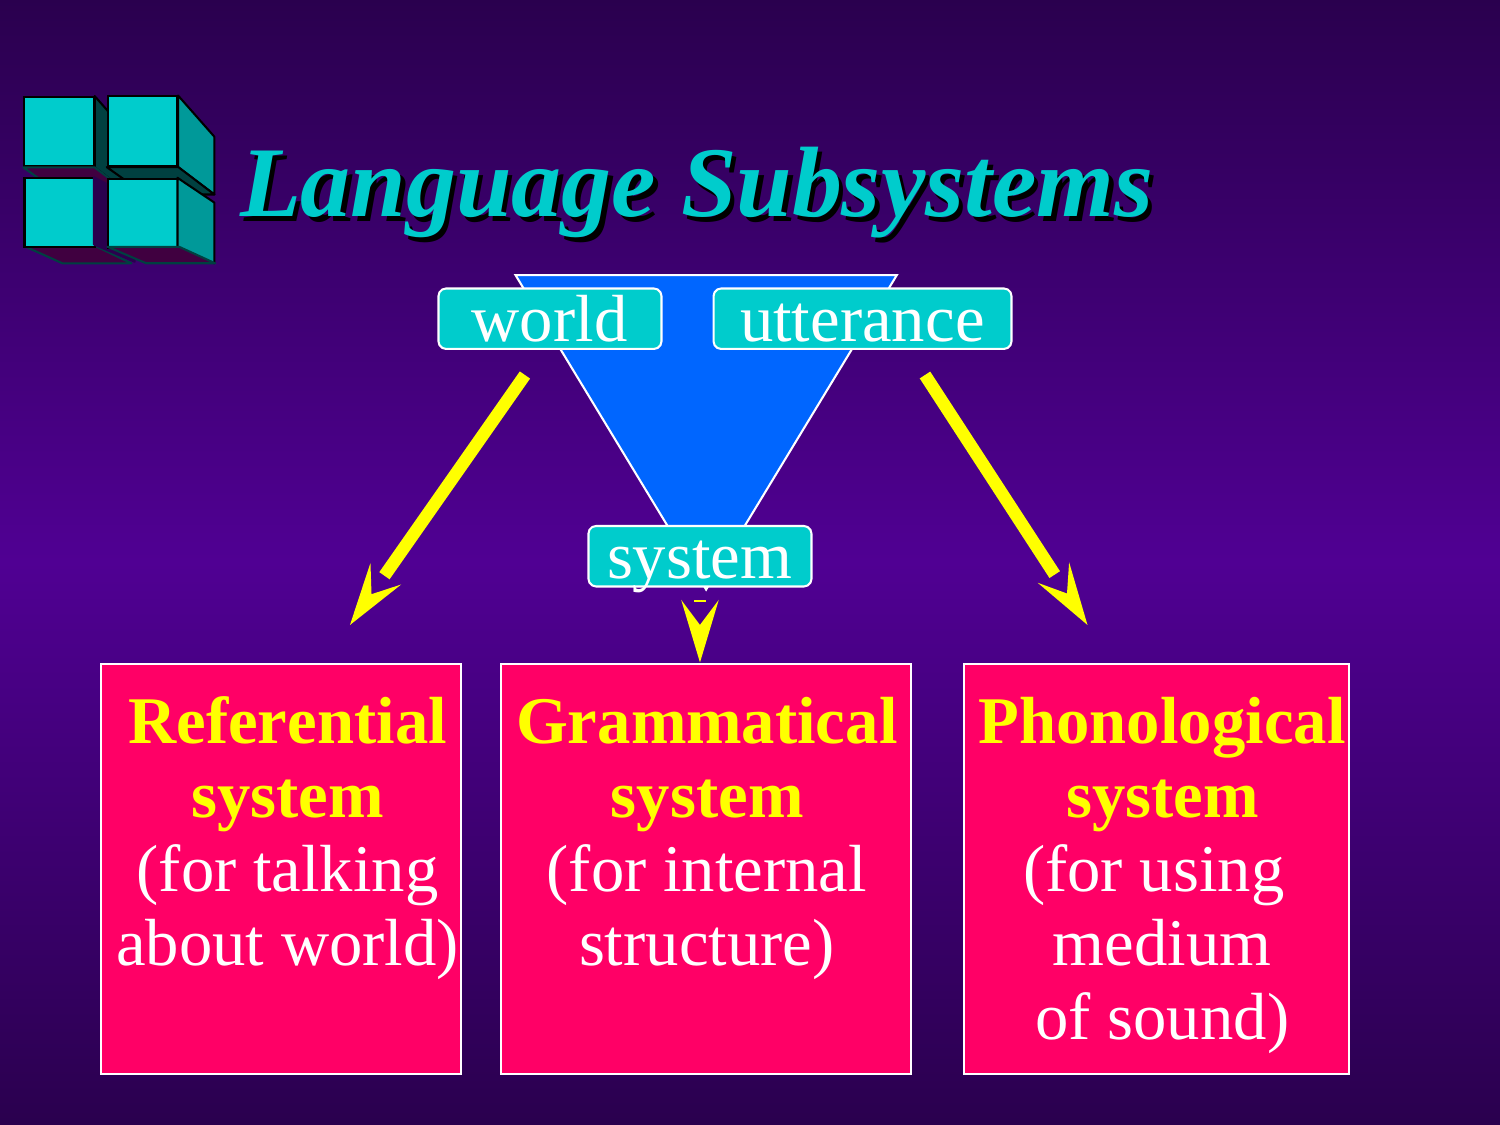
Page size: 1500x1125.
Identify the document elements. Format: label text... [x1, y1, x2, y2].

text_box Phonological system (for using medium of sound) [963, 663, 1349, 1074]
text_box world [438, 288, 662, 349]
title Language Subsystems [224, 78, 1388, 288]
text_box system [588, 526, 812, 587]
text_box Referential system (for talking about world) [100, 663, 462, 1074]
text_box [515, 275, 897, 526]
text_box Grammatical system (for internal structure) [501, 663, 912, 1074]
text_box utterance [713, 288, 1012, 349]
